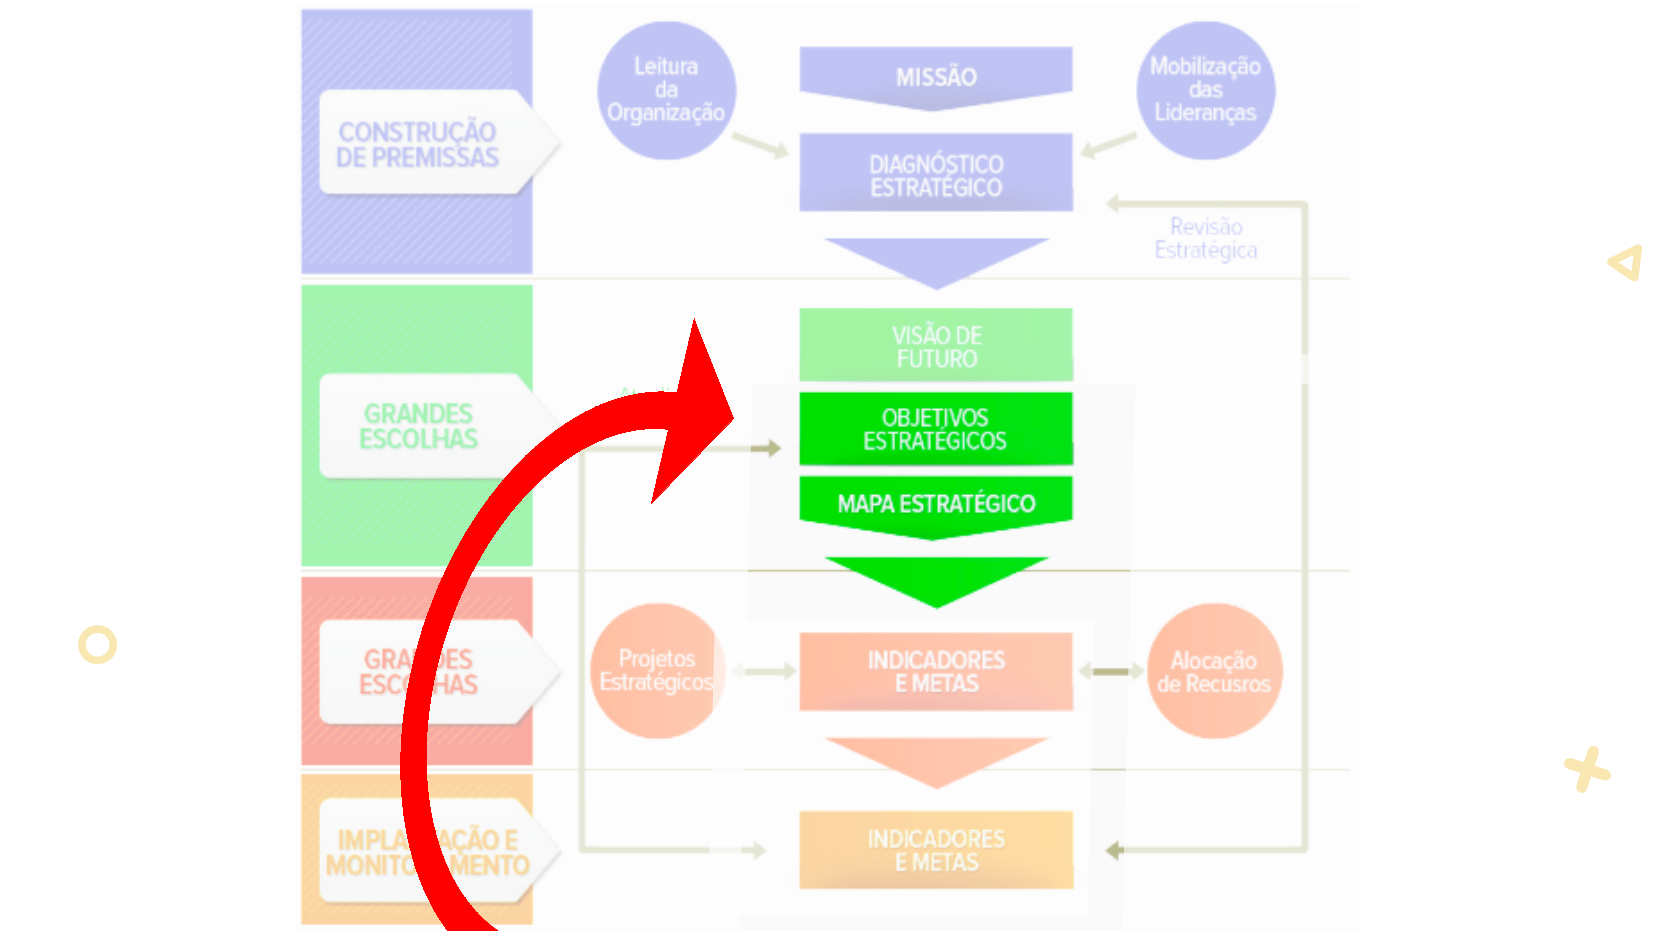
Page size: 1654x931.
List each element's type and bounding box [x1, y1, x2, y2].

text_box [0, 0, 1654, 931]
picture [740, 384, 1135, 931]
